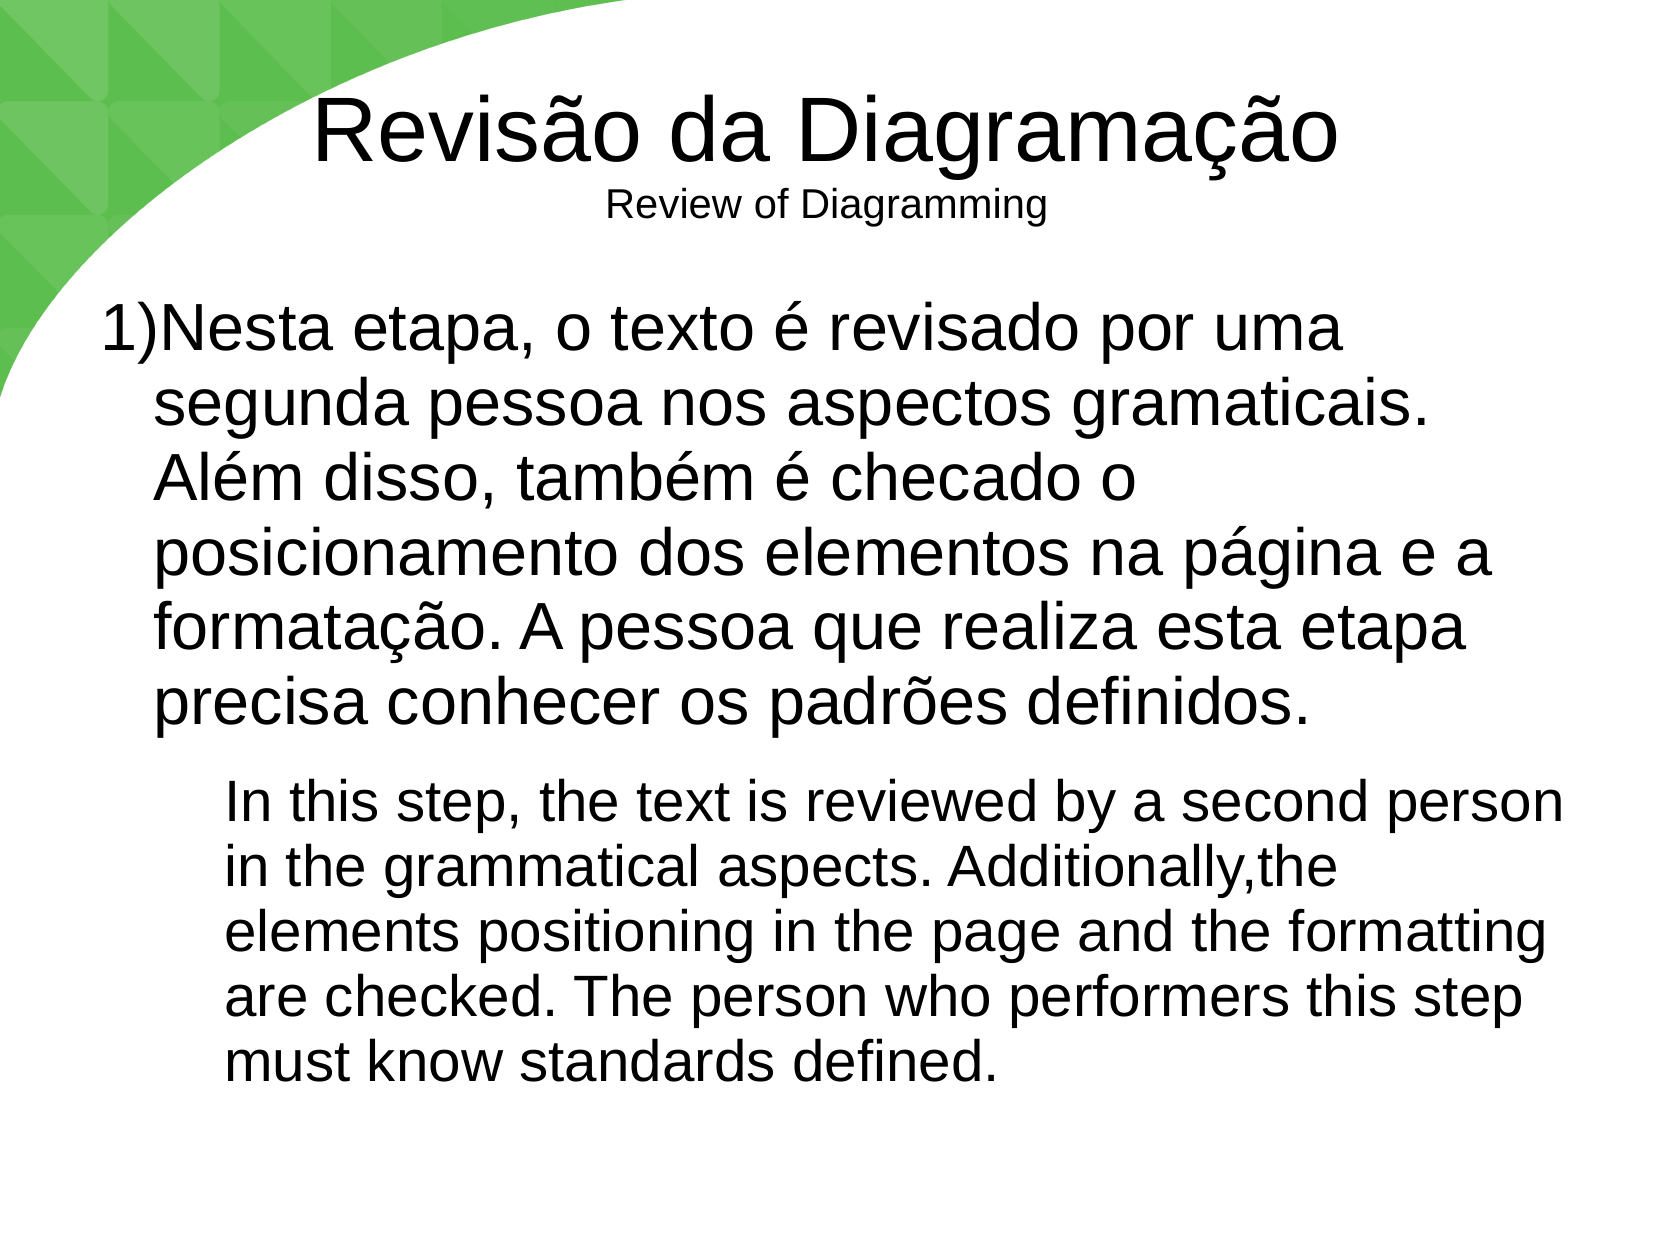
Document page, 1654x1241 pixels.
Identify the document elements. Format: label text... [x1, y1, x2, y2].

title Revisão da Diagramação Review of Diagramming [82, 49, 1571, 257]
list Nesta etapa, o texto é revisado por uma segunda pessoa nos aspectos gramaticais. Além disso, também é checado o posicionamento dos elementos na página e a formatação. A pessoa que realiza esta etapa precisa conhecer os padrões definidos. In this step, the text is reviewed by a second person in the grammatical aspects. Additionally,the elements positioning in the page and the formatting are checked. The person who performers this step must know standards defined. [82, 290, 1571, 1109]
